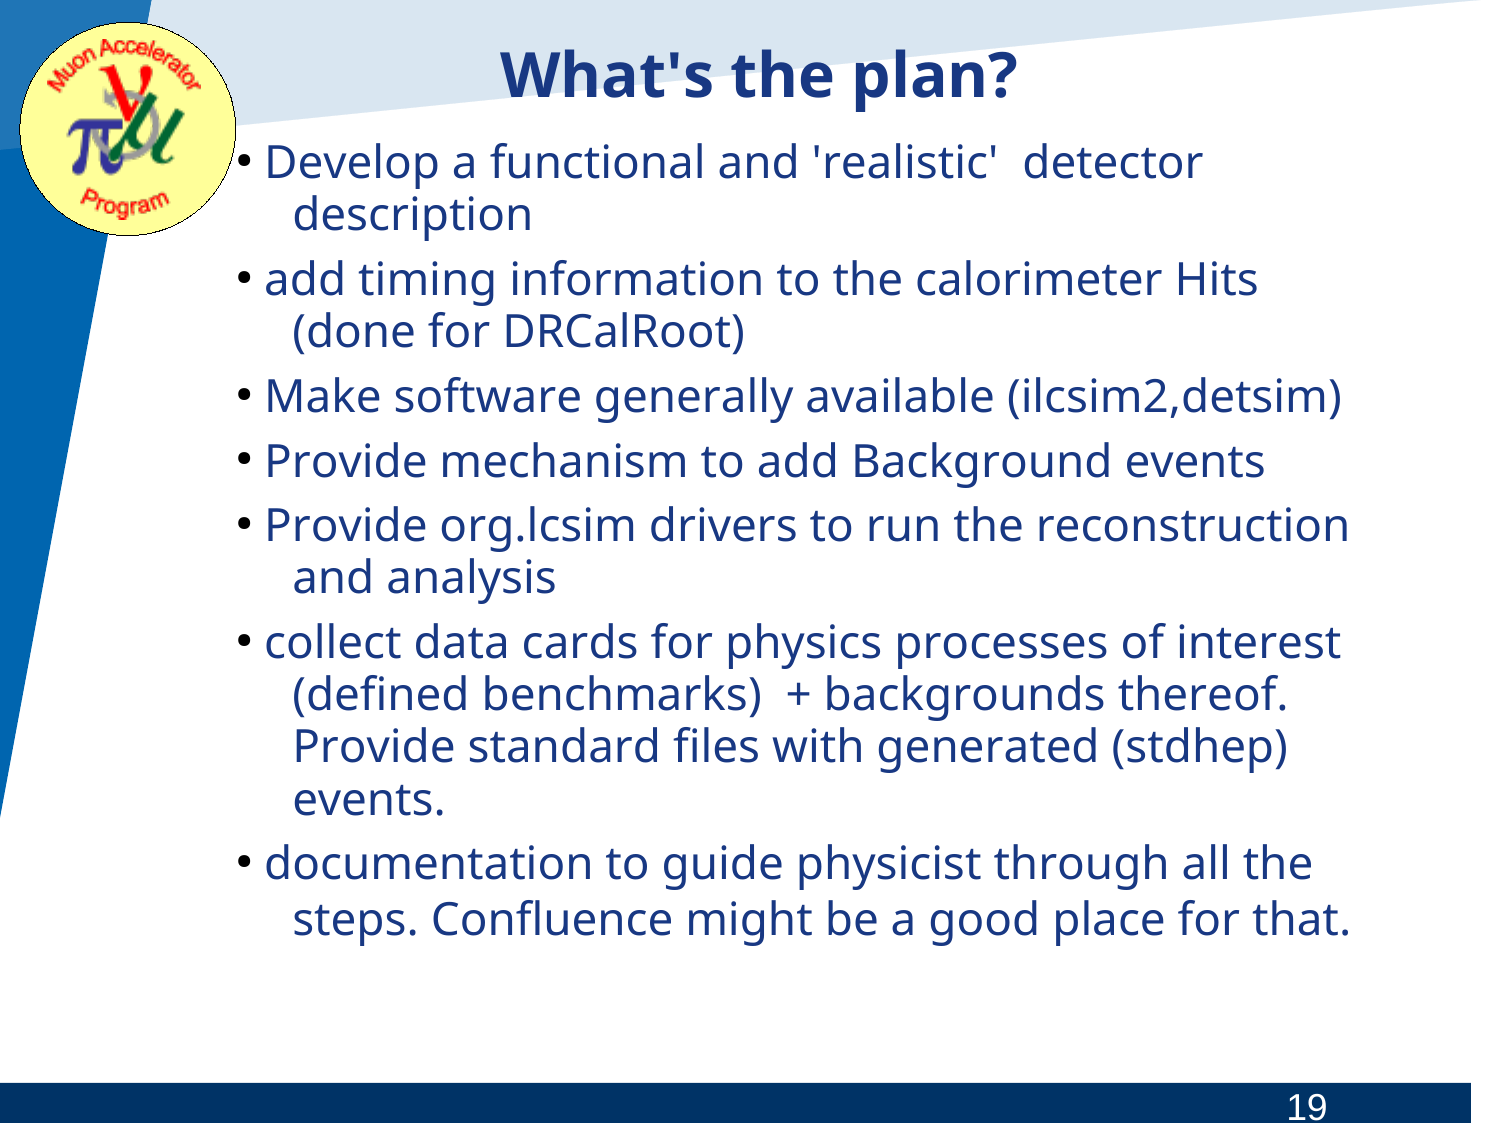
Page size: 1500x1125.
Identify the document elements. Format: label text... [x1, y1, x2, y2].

title What's the plan? [167, 0, 1335, 163]
list Develop a functional and 'realistic' detector description add timing information to the calorimeter Hits (done for DRCalRoot) Make software generally available (ilcsim2,detsim) Provide mechanism to add Background events Provide org.lcsim drivers to run the reconstruction and analysis collect data cards for physics processes of interest (defined benchmarks) + backgrounds thereof. Provide standard files with generated (stdhep) events. documentation to guide physicist through all the steps. Confluence might be a good place for that. [221, 61, 1386, 1125]
picture [47, 39, 201, 220]
